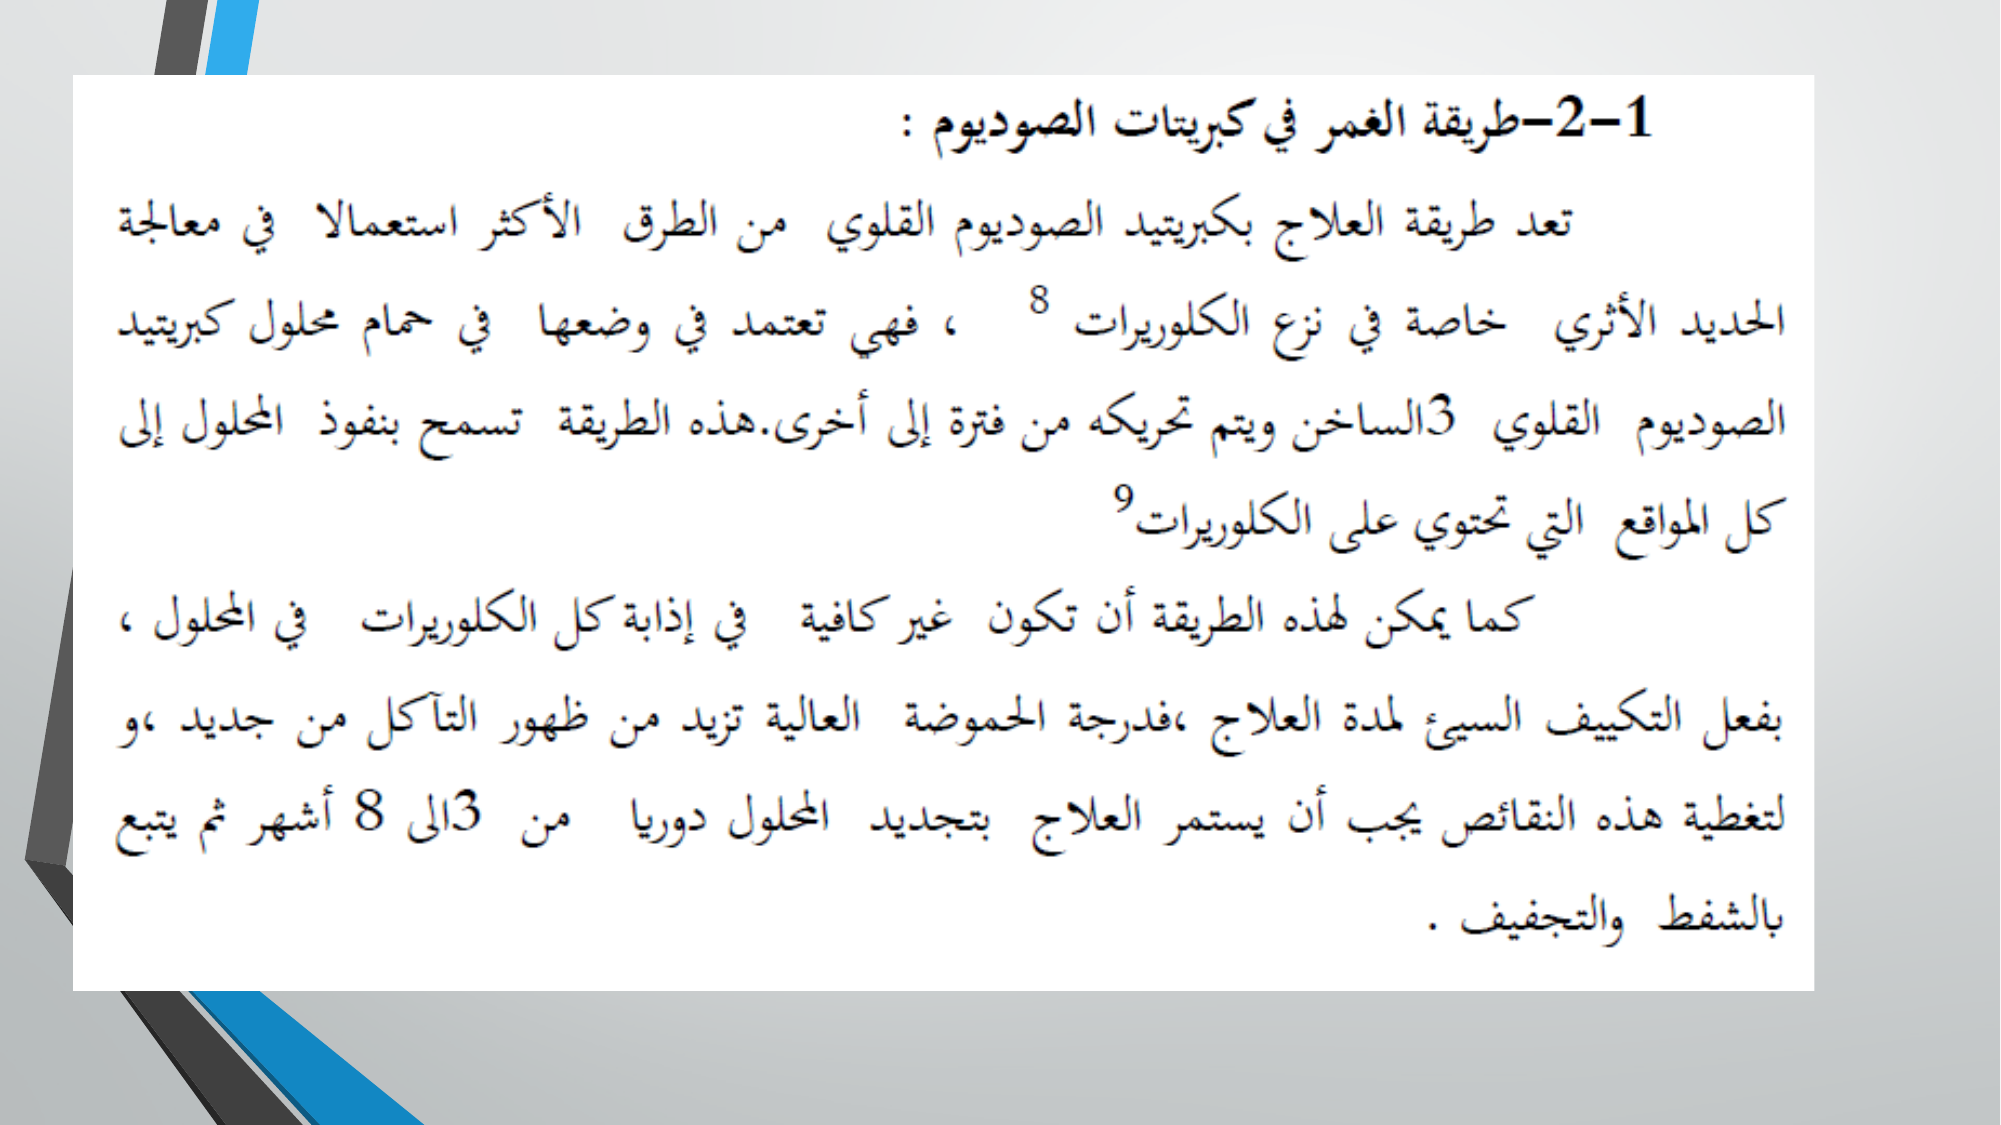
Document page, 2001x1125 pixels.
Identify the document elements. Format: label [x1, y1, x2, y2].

picture [73, 75, 1815, 991]
